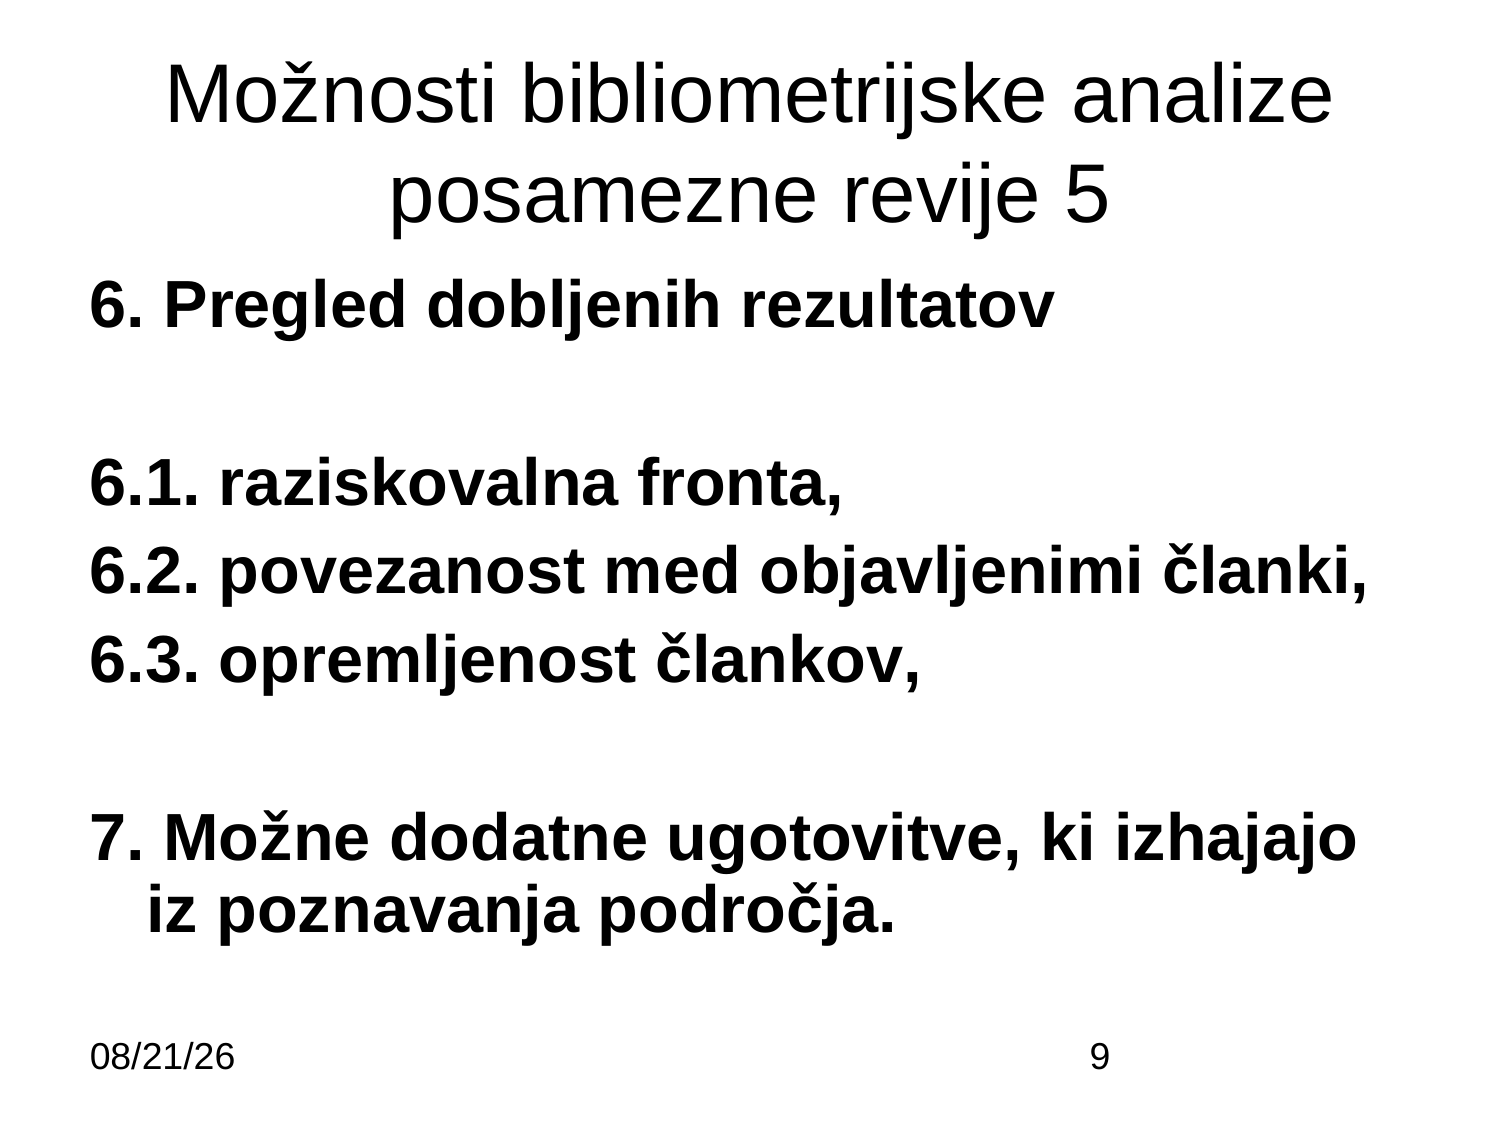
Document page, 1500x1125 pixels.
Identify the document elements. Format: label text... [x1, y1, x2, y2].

title Možnosti bibliometrijske analize posamezne revije 5 [75, 31, 1426, 247]
list 6. Pregled dobljenih rezultatov 6.1. raziskovalna fronta, 6.2. povezanost med objavljenimi članki, 6.3. opremljenost člankov, 7. Možne dodatne ugotovitve, ki izhajajo iz poznavanja področja. [75, 262, 1426, 1006]
